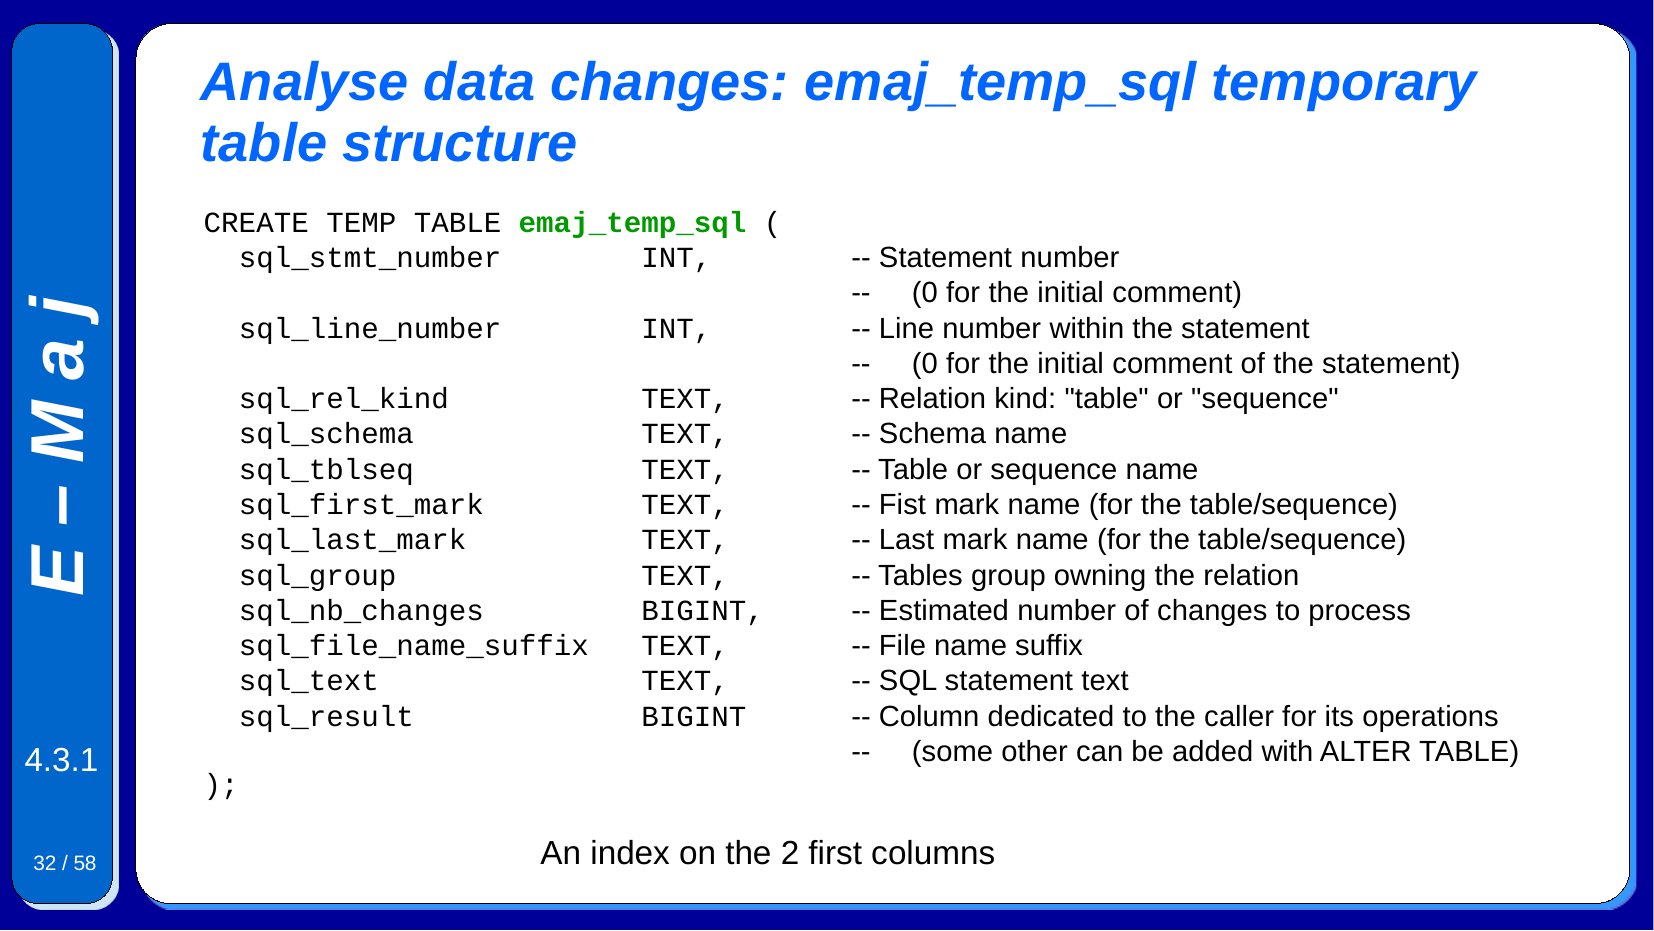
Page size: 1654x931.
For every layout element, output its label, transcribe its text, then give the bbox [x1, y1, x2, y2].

title Analyse data changes: emaj_temp_sql temporary table structure [200, 34, 1575, 191]
text_box CREATE TEMP TABLE emaj_temp_sql ( sql_stmt_number INT, -- Statement number -- (0 for the initial comment) sql_line_number INT, -- Line number within the statement -- (0 for the initial comment of the statement) sql_rel_kind TEXT, -- Relation kind: "table" or "sequence" sql_schema TEXT, -- Schema name sql_tblseq TEXT, -- Table or sequence name sql_first_mark TEXT, -- Fist mark name (for the table/sequence) sql_last_mark TEXT, -- Last mark name (for the table/sequence) sql_group TEXT, -- Tables group owning the relation sql_nb_changes BIGINT, -- Estimated number of changes to process sql_file_name_suffix TEXT, -- File name suffix sql_text TEXT, -- SQL statement text sql_result BIGINT -- Column dedicated to the caller for its operations -- (some other can be added with ALTER TABLE) ); [188, 200, 1595, 811]
text_box An index on the 2 first columns [525, 826, 1122, 879]
